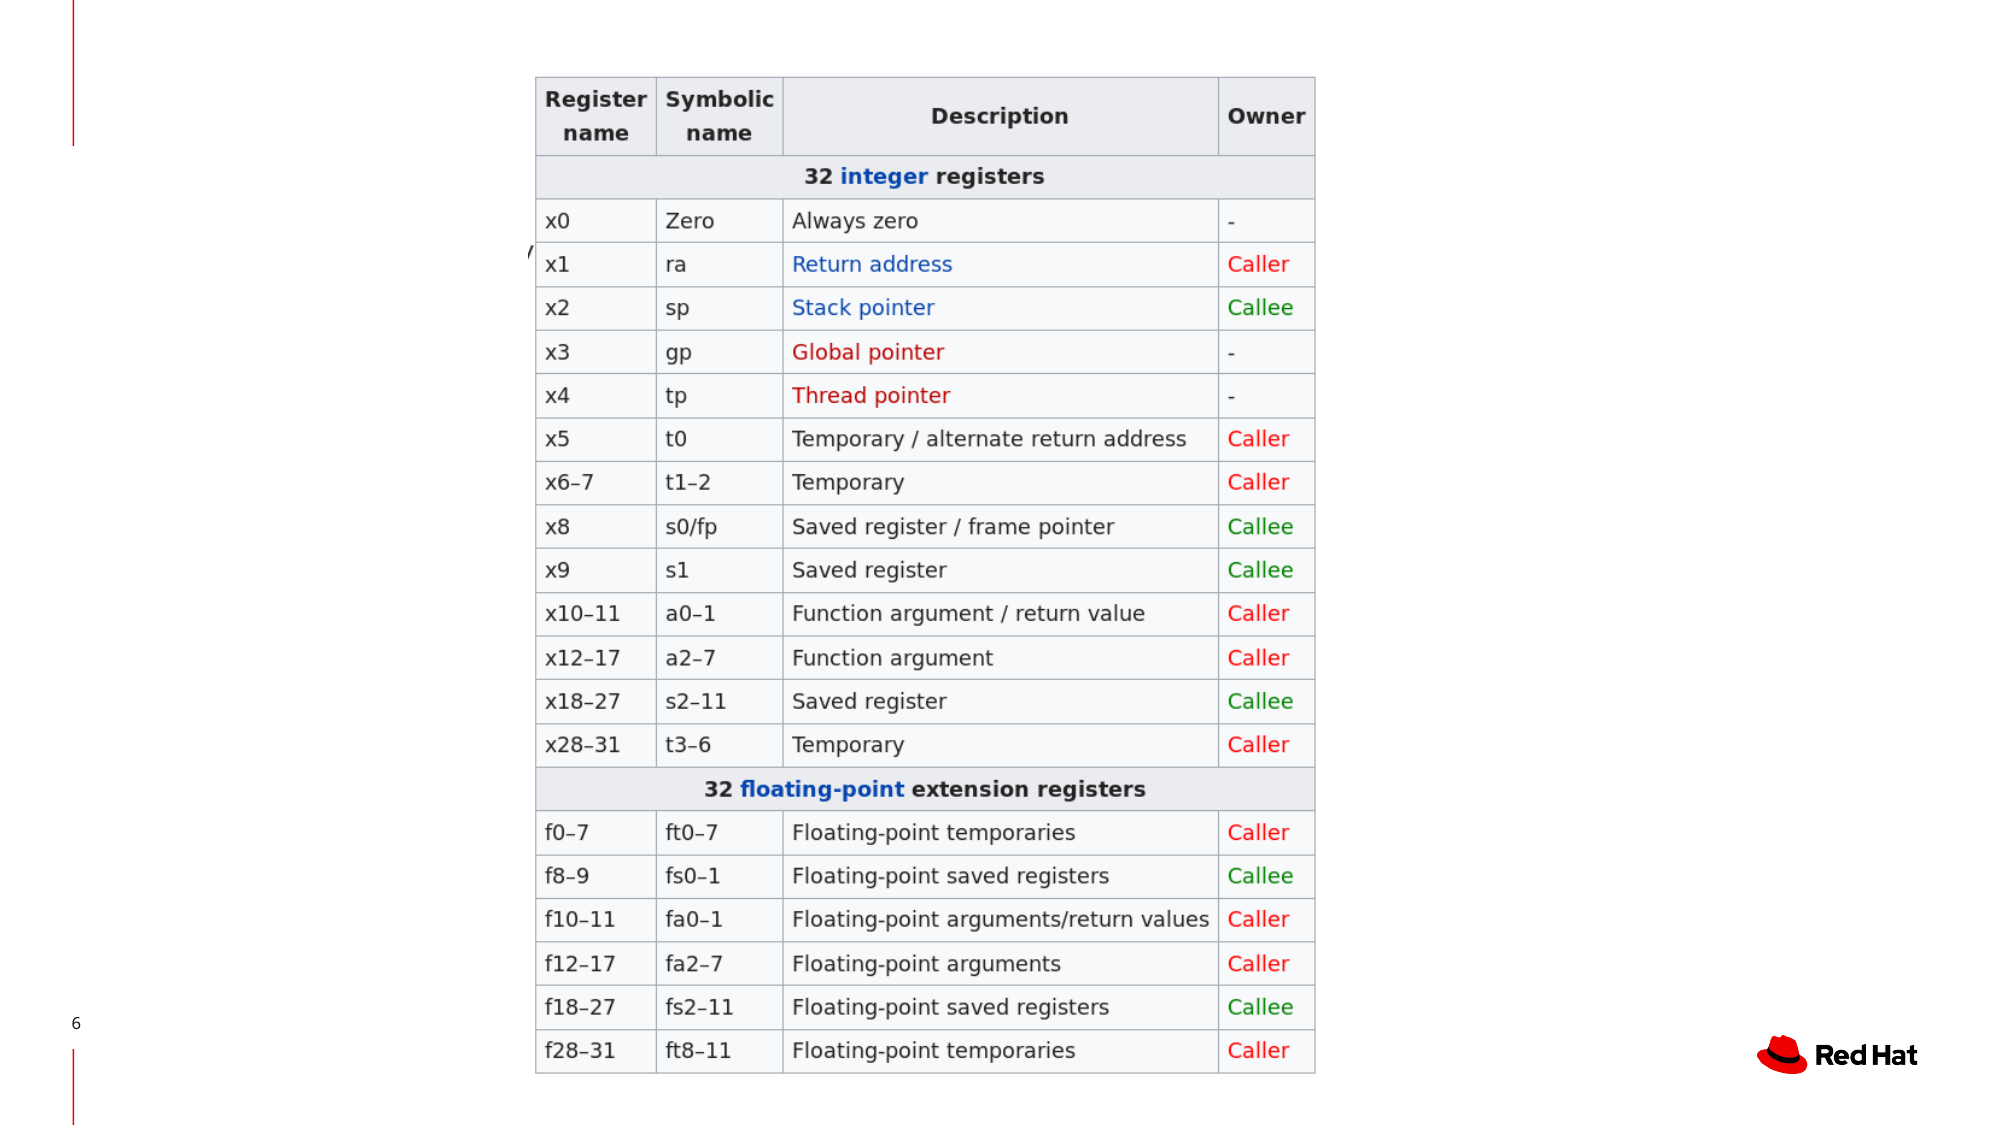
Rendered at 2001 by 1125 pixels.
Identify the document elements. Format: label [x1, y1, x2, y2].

picture [528, 72, 1323, 1081]
picture [1757, 1035, 1918, 1074]
